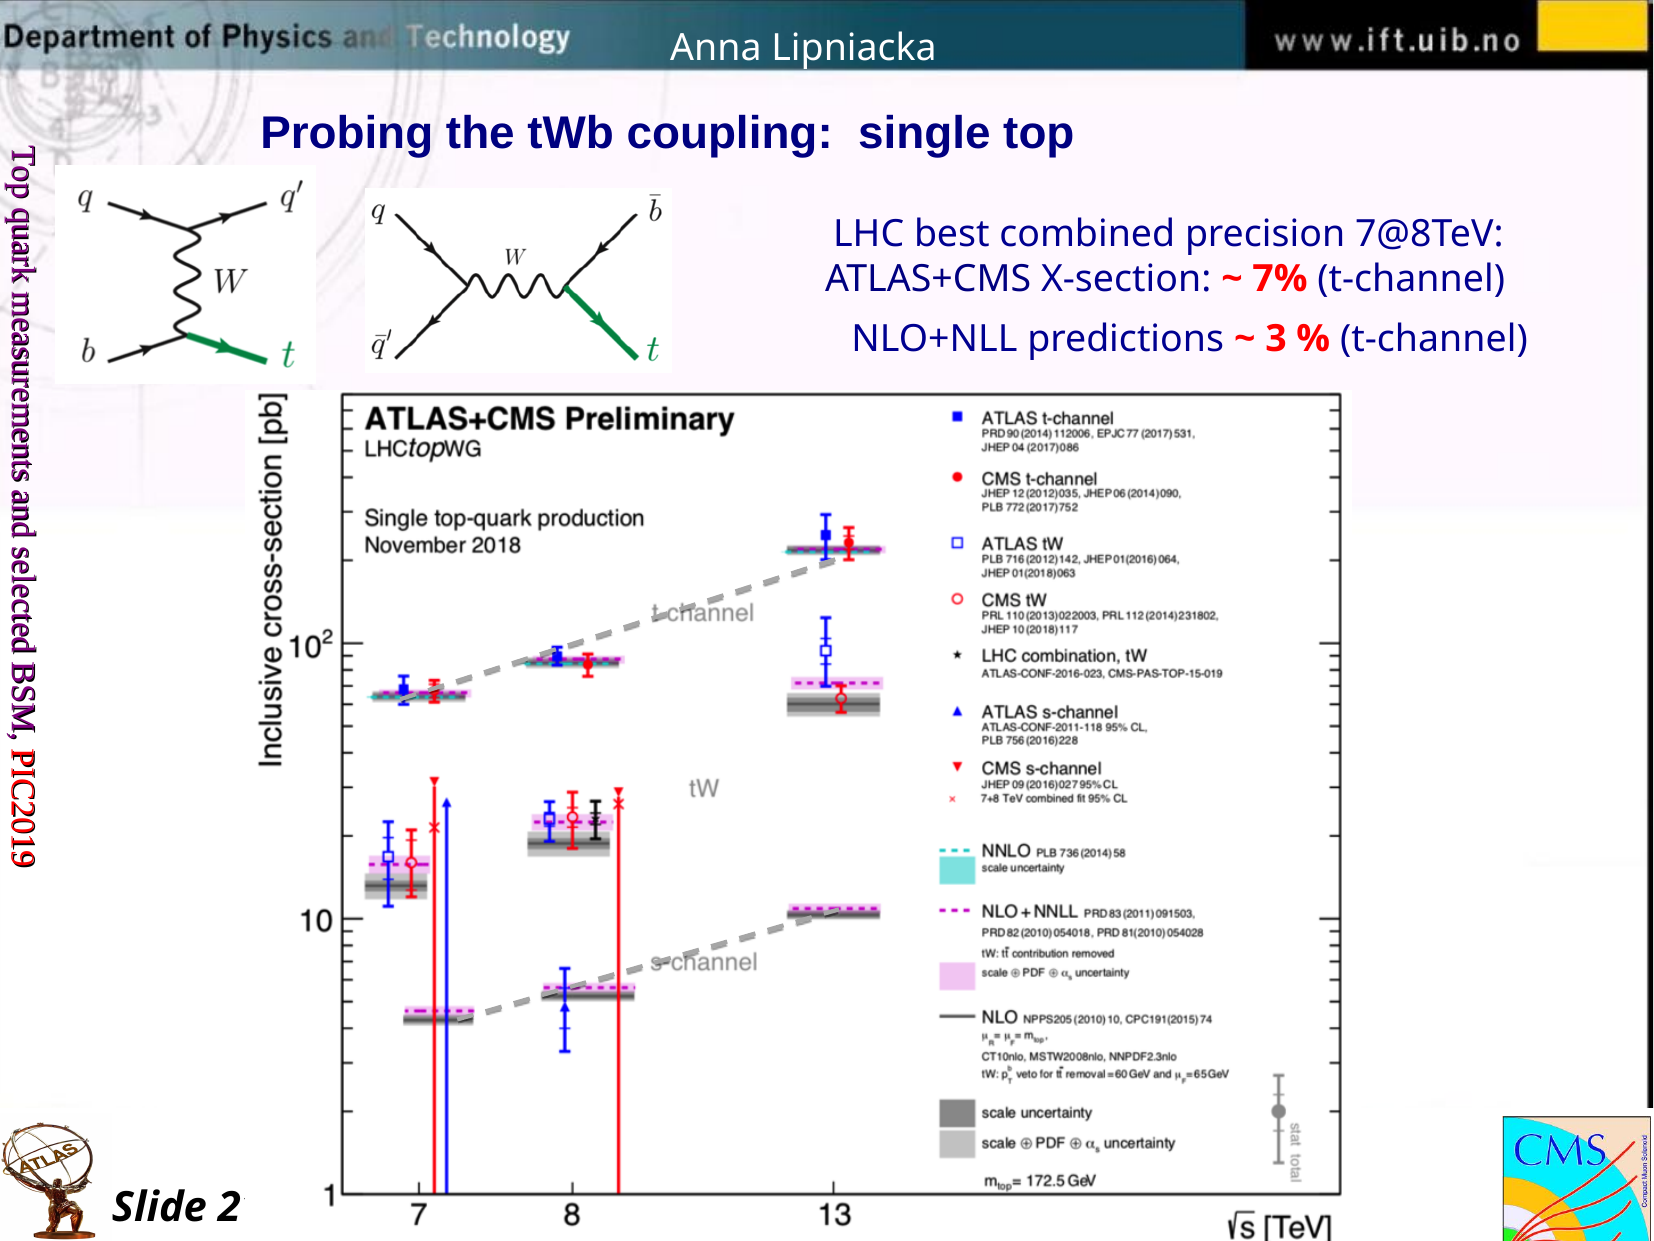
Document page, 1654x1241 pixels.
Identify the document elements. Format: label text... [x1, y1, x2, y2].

text_box Slide 21 [111, 1177, 244, 1232]
picture [1502, 1116, 1651, 1241]
picture [0, 1113, 112, 1241]
text_box NLO+NLL predictions ~ 3 % (t-channel) [826, 306, 1653, 373]
text_box LHC best combined precision 7@8TeV: ATLAS+CMS X-section: ~ 7% (t-channel) [771, 201, 1618, 416]
picture [0, 0, 1654, 1241]
title Probing the tWb coupling: single top [0, 29, 1374, 237]
